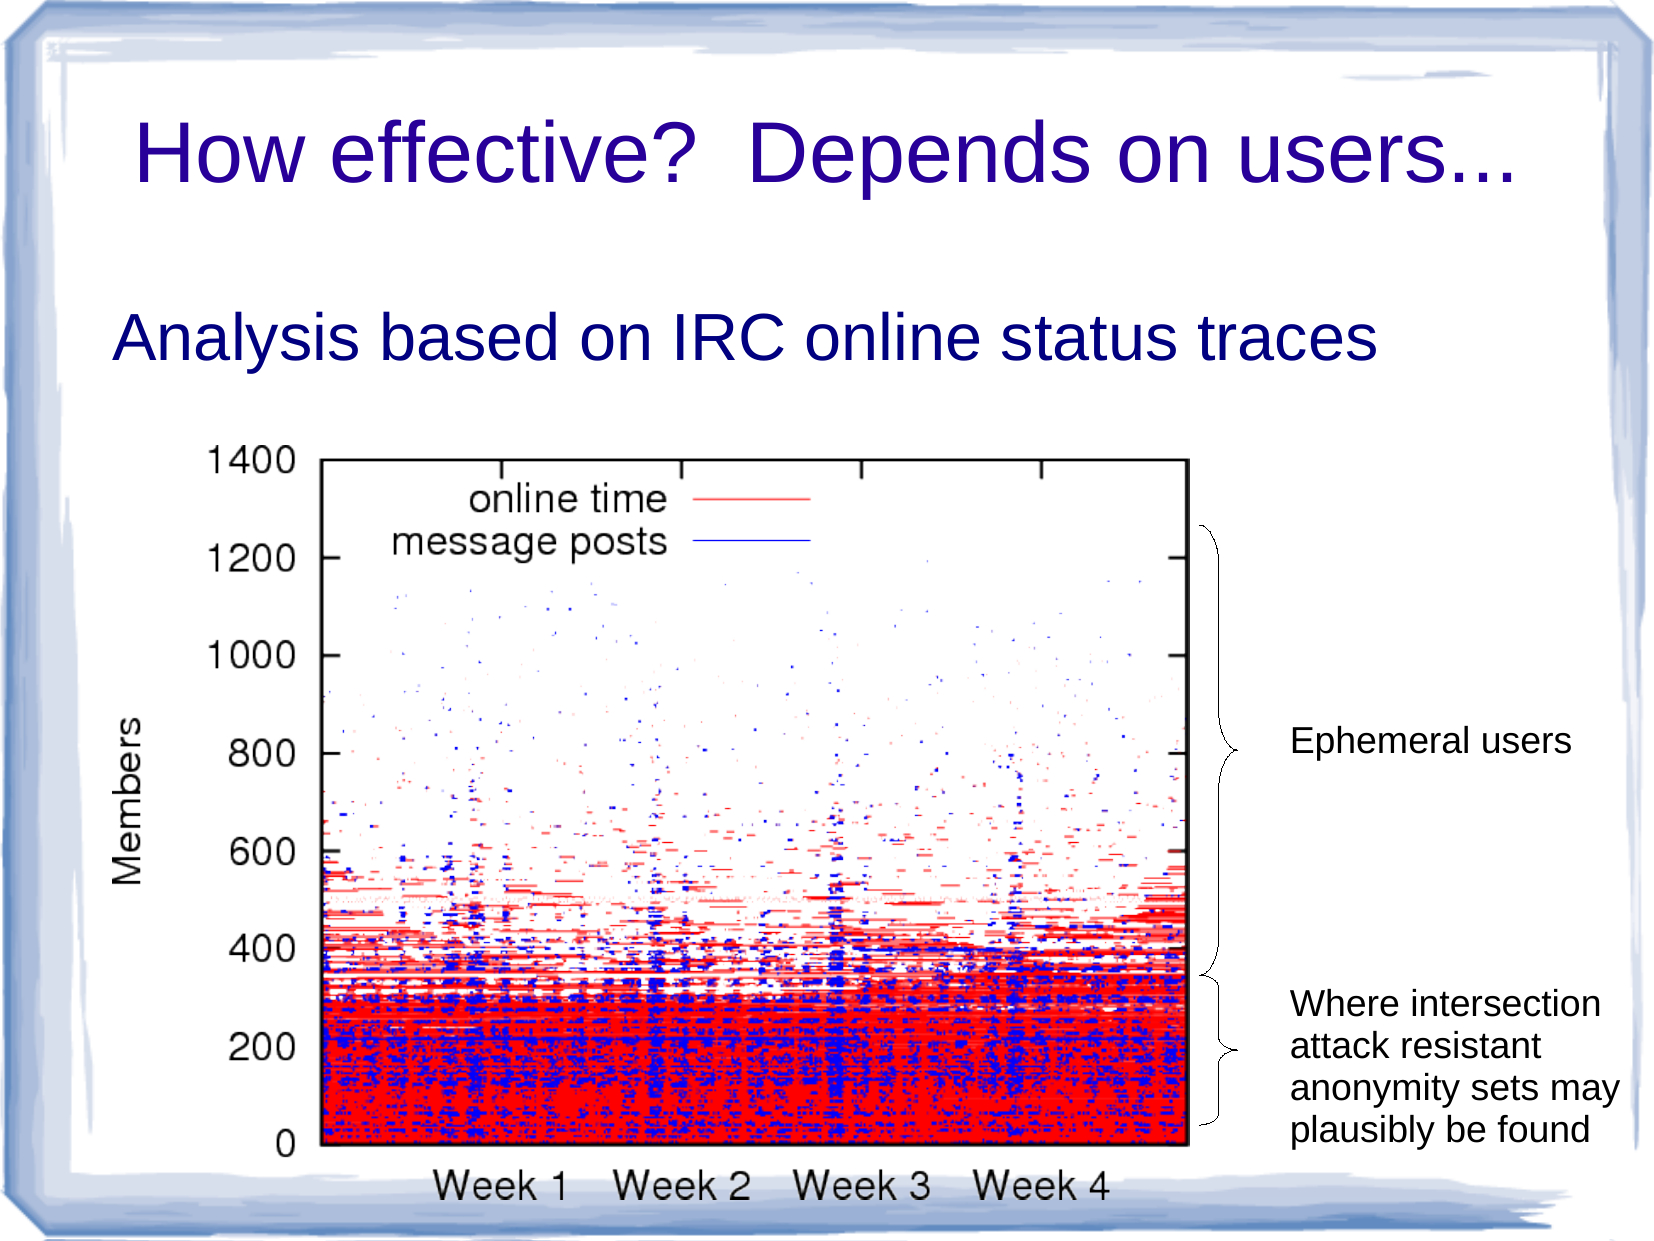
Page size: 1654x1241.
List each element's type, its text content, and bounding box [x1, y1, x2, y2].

title How effective? Depends on users... [82, 49, 1571, 257]
picture [0, 0, 1654, 1241]
text_box Ephemeral users [1275, 712, 1613, 770]
text_box Where intersection attack resistant anonymity sets may plausibly be found [1275, 975, 1651, 1158]
list Analysis based on IRC online status traces [112, 300, 1566, 375]
